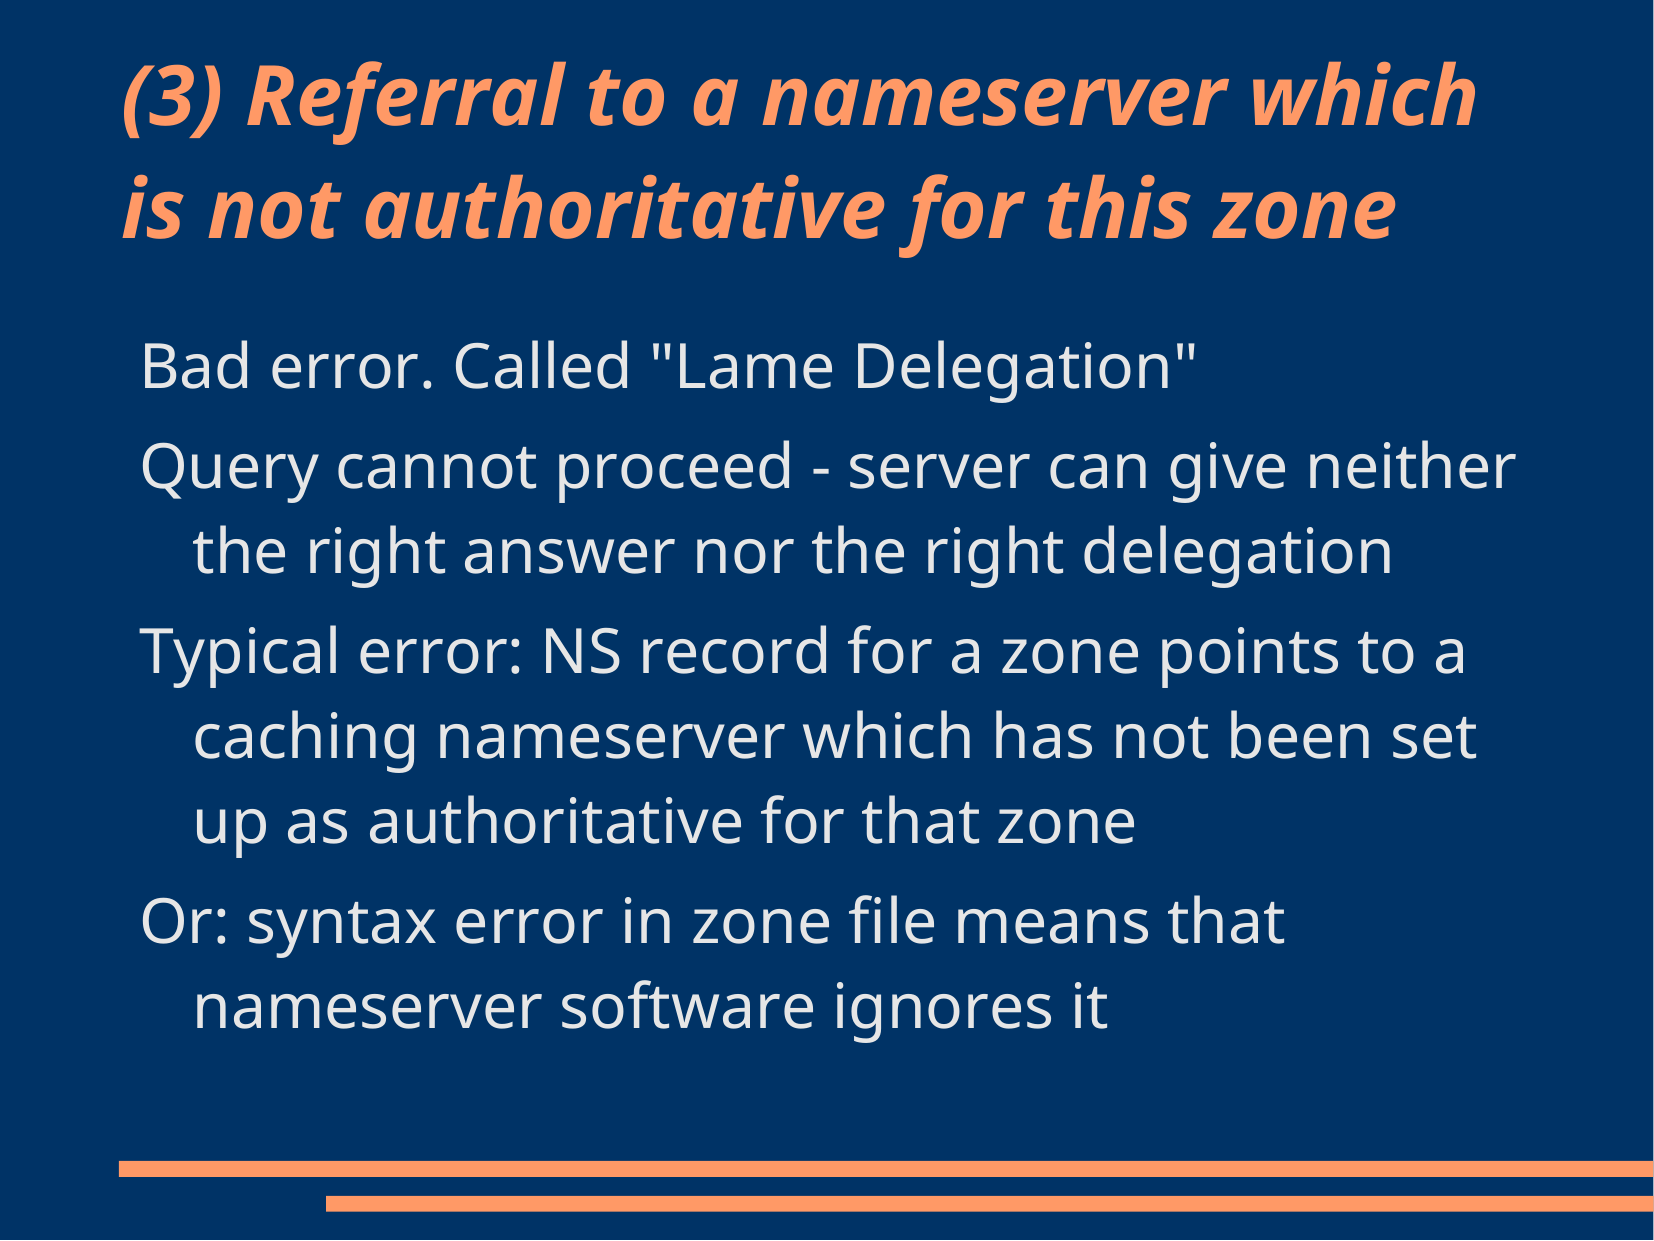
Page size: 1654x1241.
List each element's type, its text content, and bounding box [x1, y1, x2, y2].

title (3) Referral to a nameserver which is not authoritative for this zone [121, 1, 1534, 299]
list Bad error. Called "Lame Delegation" Query cannot proceed - server can give neither the right answer nor the right delegation Typical error: NS record for a zone points to a caching nameserver which has not been set up as authoritative for that zone Or: syntax error in zone file means that nameserver software ignores it [121, 322, 1561, 1133]
